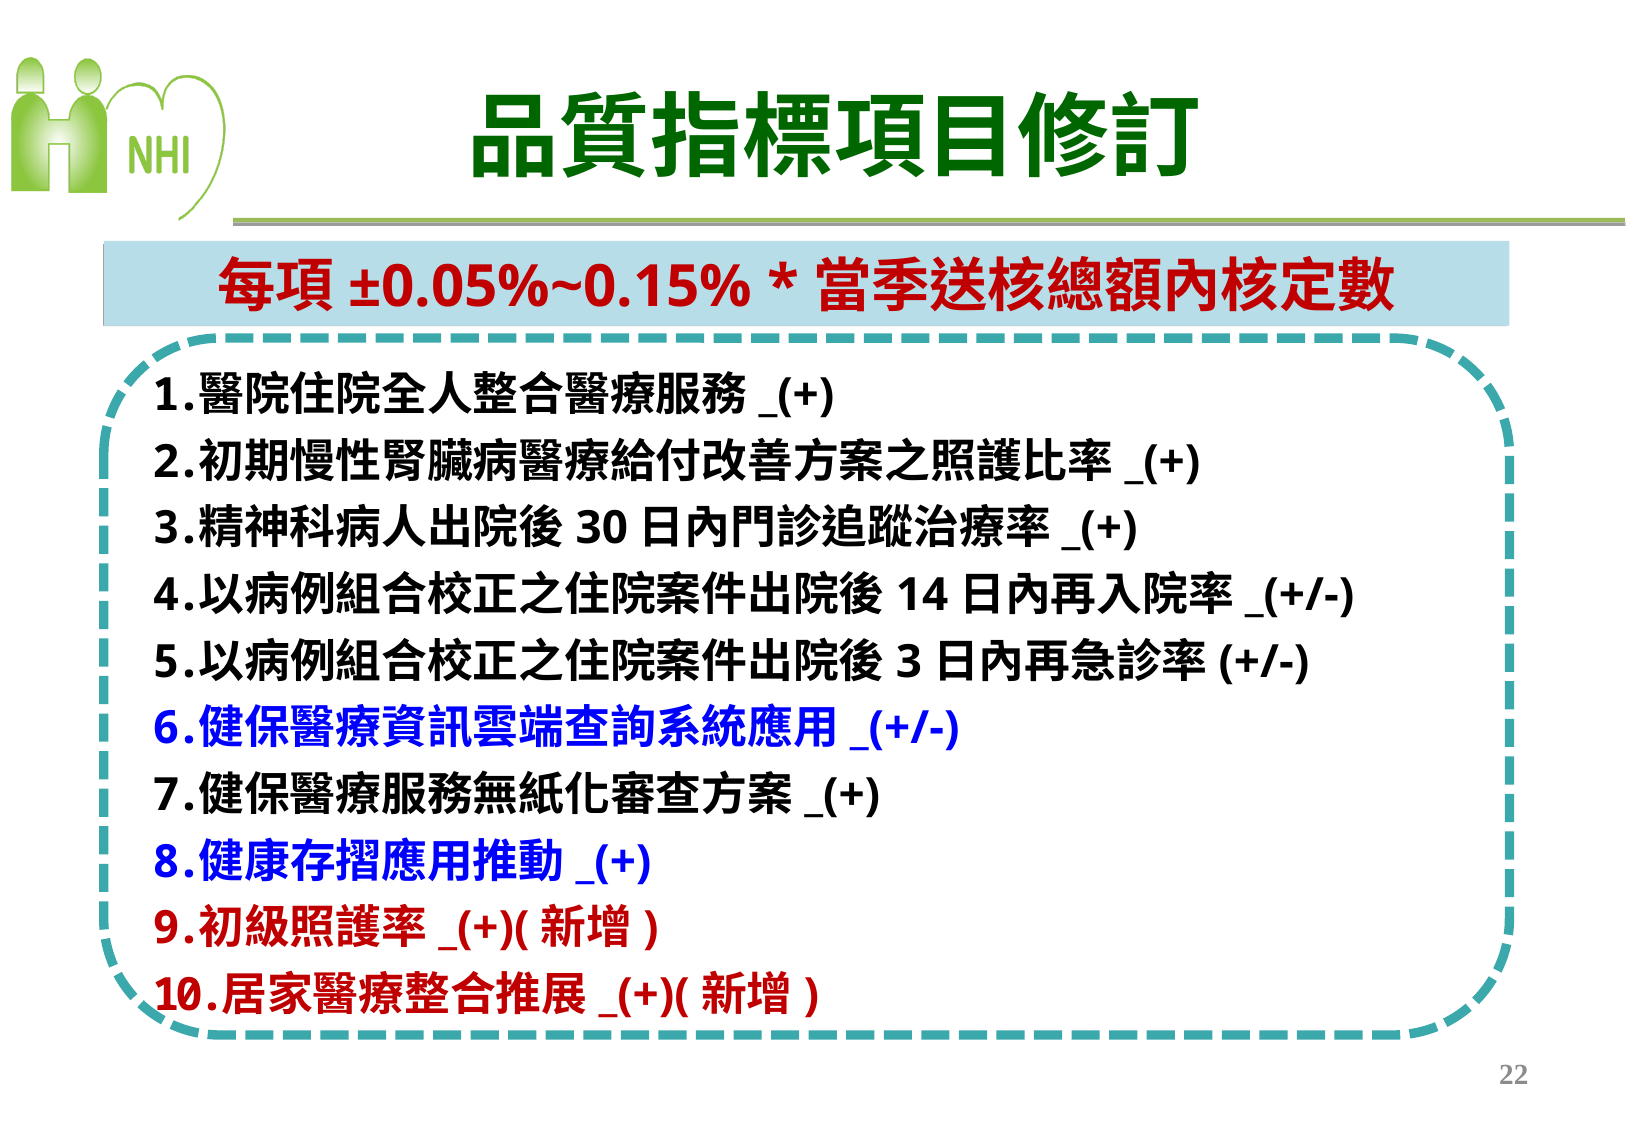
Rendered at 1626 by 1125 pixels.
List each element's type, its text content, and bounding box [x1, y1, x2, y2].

slide_number <編號> [1164, 1042, 1544, 1103]
title 品質指標項目修訂 [245, 45, 1424, 220]
picture [0, 42, 233, 233]
text_box 醫院住院全人整合醫療服務_(+) 初期慢性腎臟病醫療給付改善方案之照護比率_(+) 精神科病人出院後30日內門診追蹤治療率_(+) 以病例組合校正之住院案件出院後14日內再入院率_(+/-) 以病例組合校正之住院案件出院後3日內再急診率(+/-) 健保醫療資訊雲端查詢系統應用_(+/-) 健保醫療服務無紙化審查方案_(+) 健康存摺應用推動_(+) 初級照護率_(+)(新增) 居家醫療整合推展_(+)(新增) [103, 338, 1510, 1036]
text_box 每項±0.05%~0.15% *當季送核總額內核定數 [103, 240, 1510, 326]
